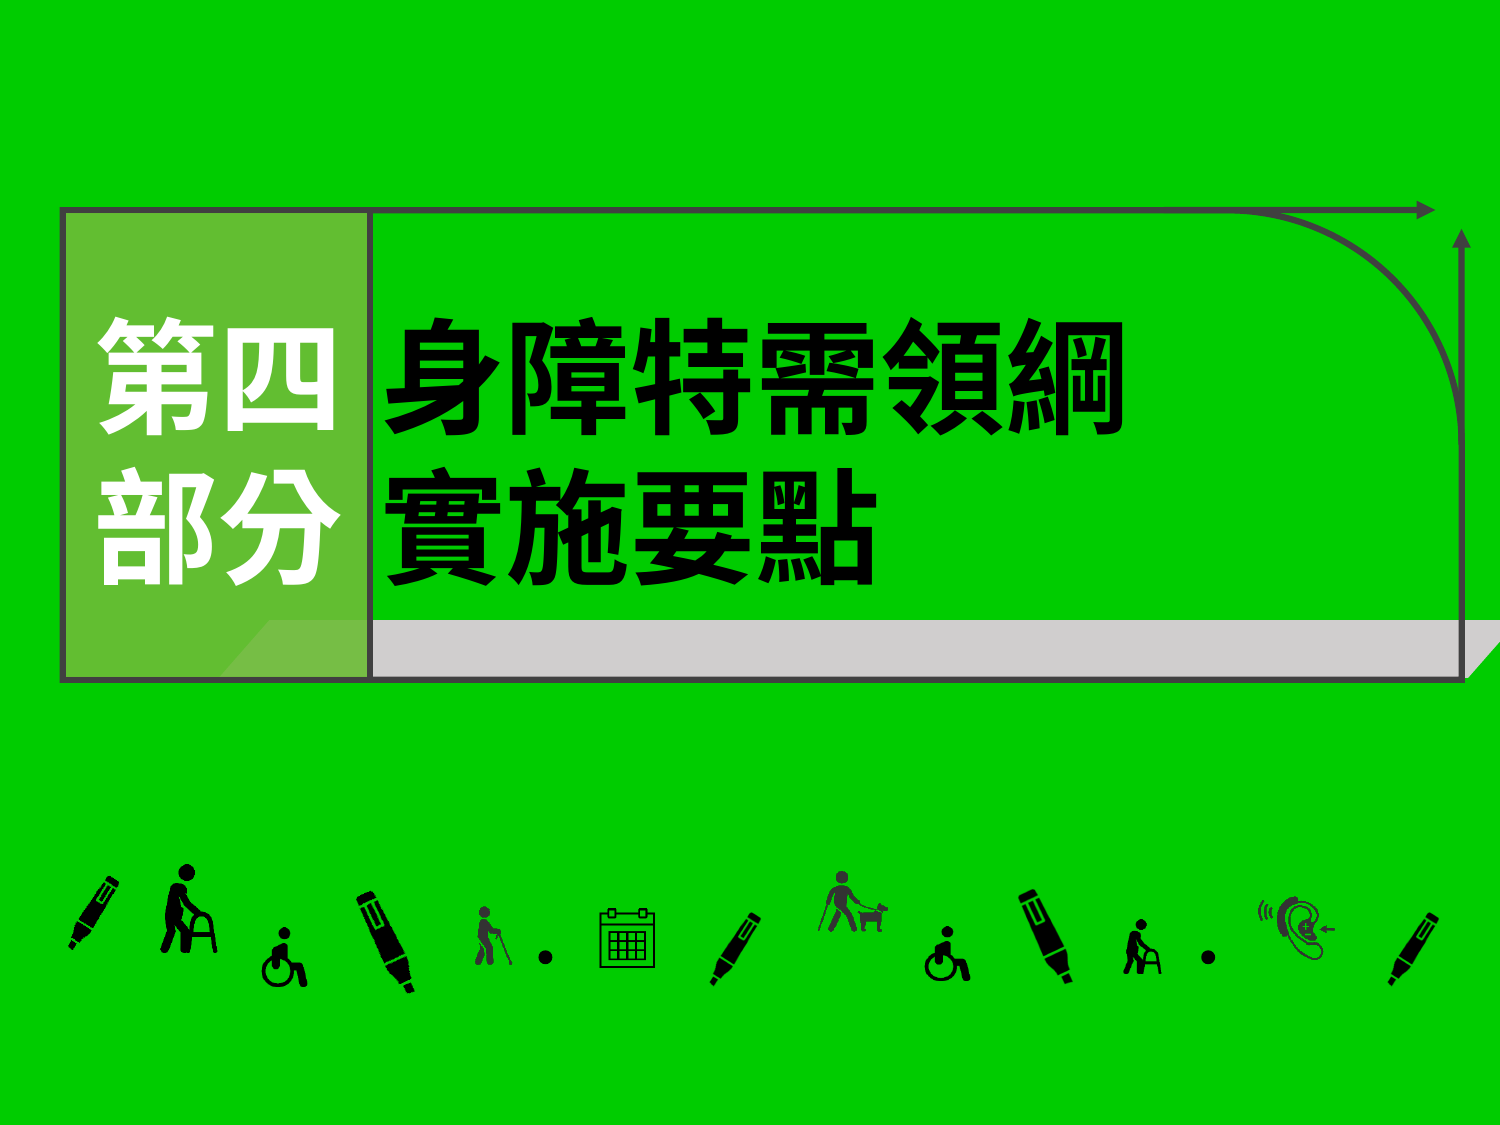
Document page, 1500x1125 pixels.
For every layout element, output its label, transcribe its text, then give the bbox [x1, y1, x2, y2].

text_box [538, 950, 553, 965]
text_box [1465, 620, 1500, 678]
picture [917, 863, 1172, 1012]
text_box [62, 210, 1458, 680]
picture [1236, 866, 1470, 1009]
text_box 身障特需領綱 實施要點 [335, 291, 1479, 607]
picture [254, 864, 538, 1022]
picture [675, 890, 792, 1009]
text_box [1201, 950, 1216, 965]
picture [597, 908, 657, 968]
picture [799, 847, 906, 955]
picture [30, 851, 233, 974]
text_box 第四 部分 [64, 291, 335, 607]
